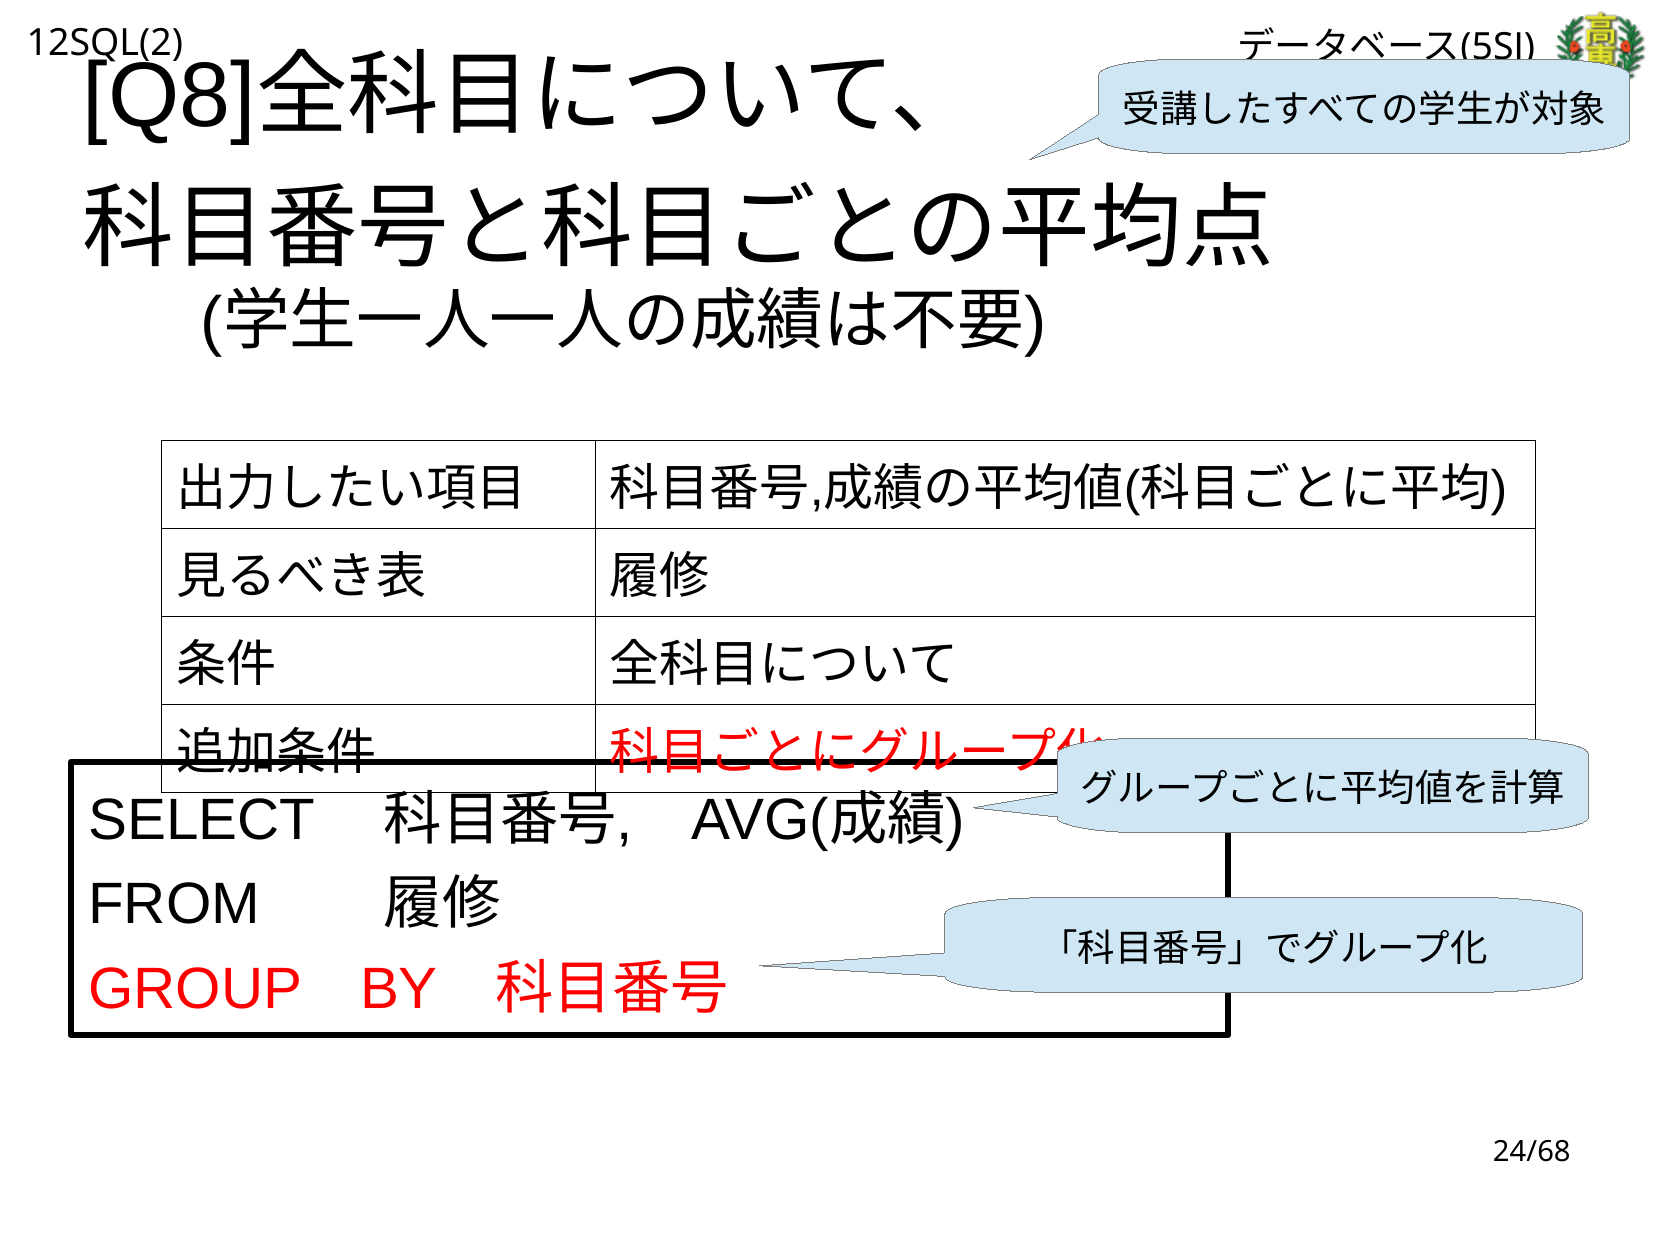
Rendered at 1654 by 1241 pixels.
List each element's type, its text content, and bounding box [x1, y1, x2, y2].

text_box 受講したすべての学生が対象 [1029, 59, 1630, 160]
text_box グループごとに平均値を計算 [973, 738, 1589, 833]
list (学生一人一人の成績は不要) [200, 266, 1170, 378]
table_cell 全科目について [596, 617, 1535, 704]
table_cell 科目ごとにグループ化 [596, 705, 1535, 792]
text_box SELECT 科目番号, AVG(成績) FROM 履修 GROUP BY 科目番号 [70, 761, 1229, 1005]
table_cell 履修 [596, 529, 1535, 616]
table_cell 見るべき表 [162, 529, 595, 616]
table_cell 追加条件 [162, 705, 595, 792]
table_cell 条件 [162, 617, 595, 704]
title [Q8]全科目について、 科目番号と科目ごとの平均点 [82, 49, 1571, 257]
text_box 「科目番号」でグループ化 [759, 897, 1583, 993]
table_header 科目番号,成績の平均値(科目ごとに平均) [596, 441, 1535, 528]
picture [1553, 2, 1650, 99]
table_header 出力したい項目 [162, 441, 595, 528]
